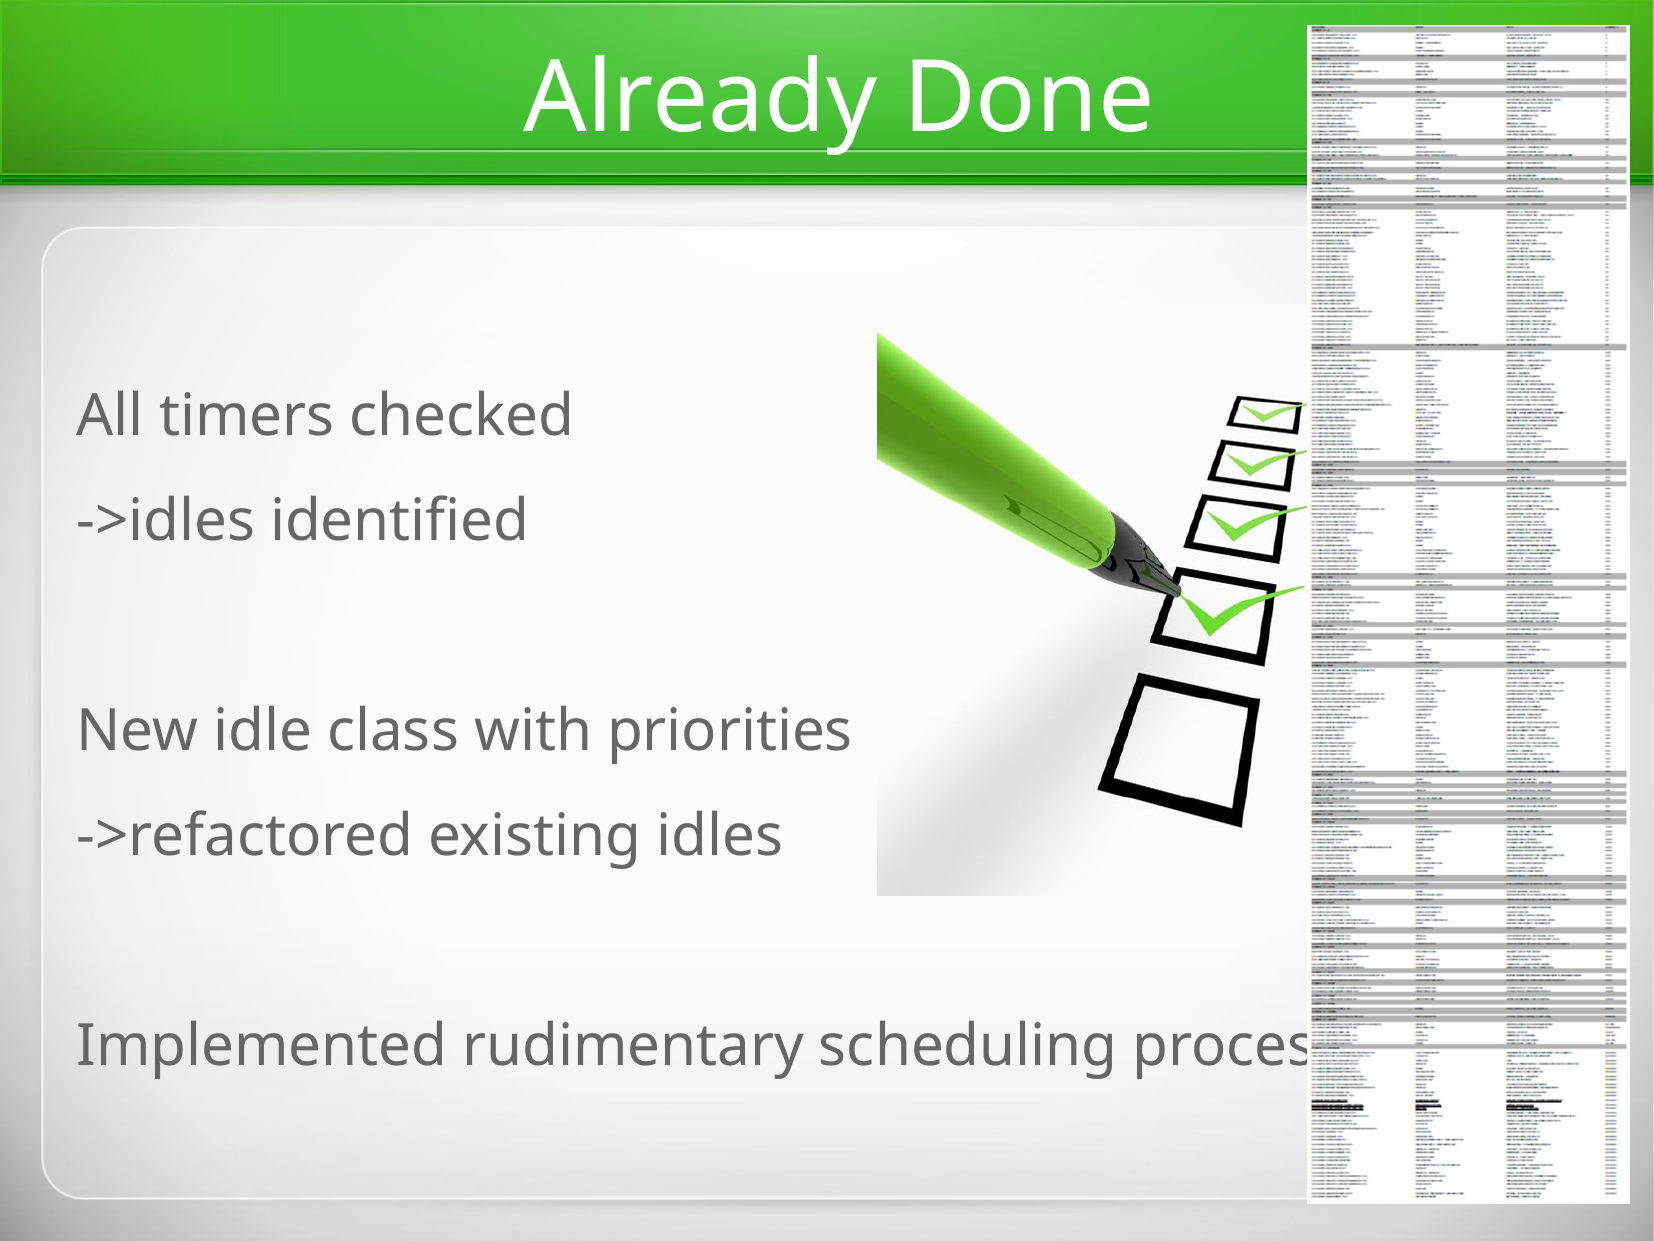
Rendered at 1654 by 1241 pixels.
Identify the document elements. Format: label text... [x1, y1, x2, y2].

title Already Done [82, 25, 1307, 172]
picture [0, 0, 1654, 1241]
list All timers checked ->idles identified New idle class with priorities ->refactored existing idles Implemented rudimentary scheduling process [47, 236, 1307, 1202]
